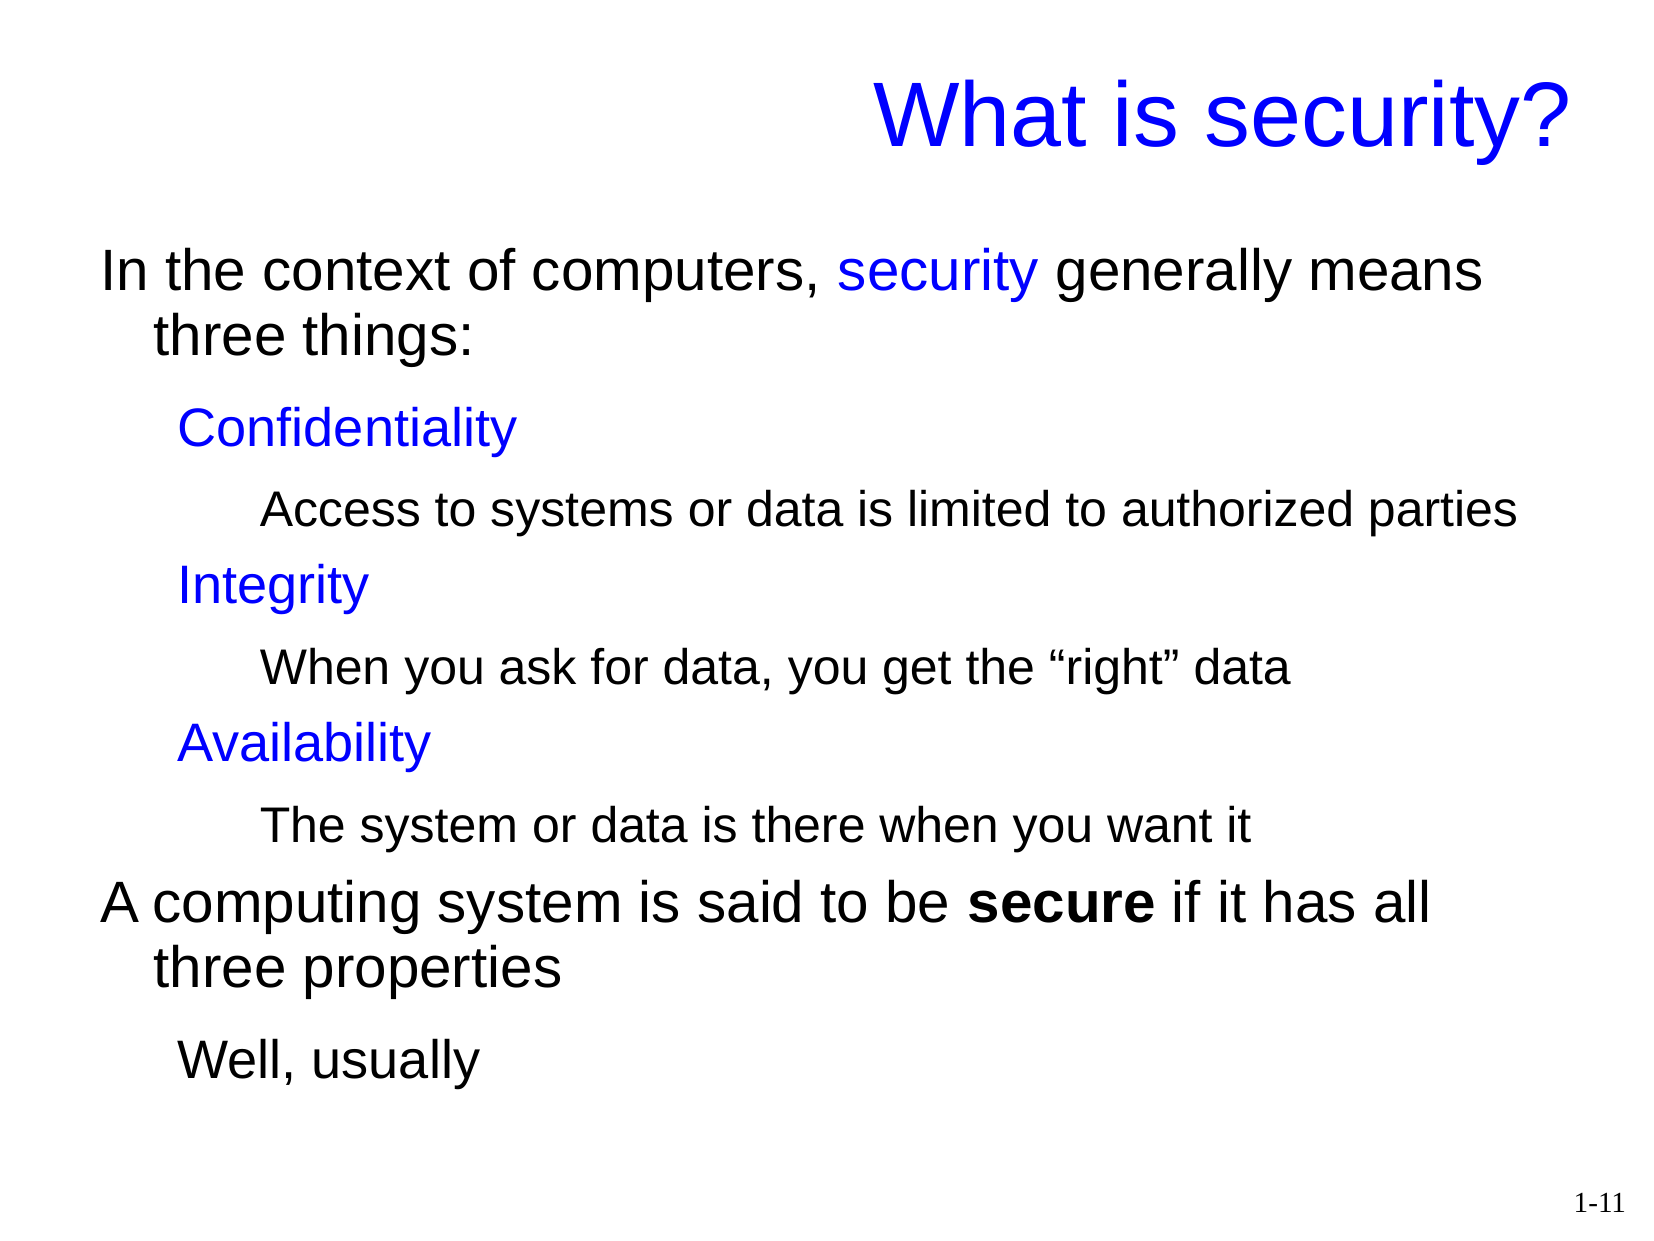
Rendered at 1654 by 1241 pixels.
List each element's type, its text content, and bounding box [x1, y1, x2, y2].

title What is security? [84, 18, 1573, 211]
list In the context of computers, security generally means three things: Confidentiality Access to systems or data is limited to authorized parties Integrity When you ask for data, you get the “right” data Availability The system or data is there when you want it A computing system is said to be secure if it has all three properties Well, usually [82, 237, 1571, 1156]
